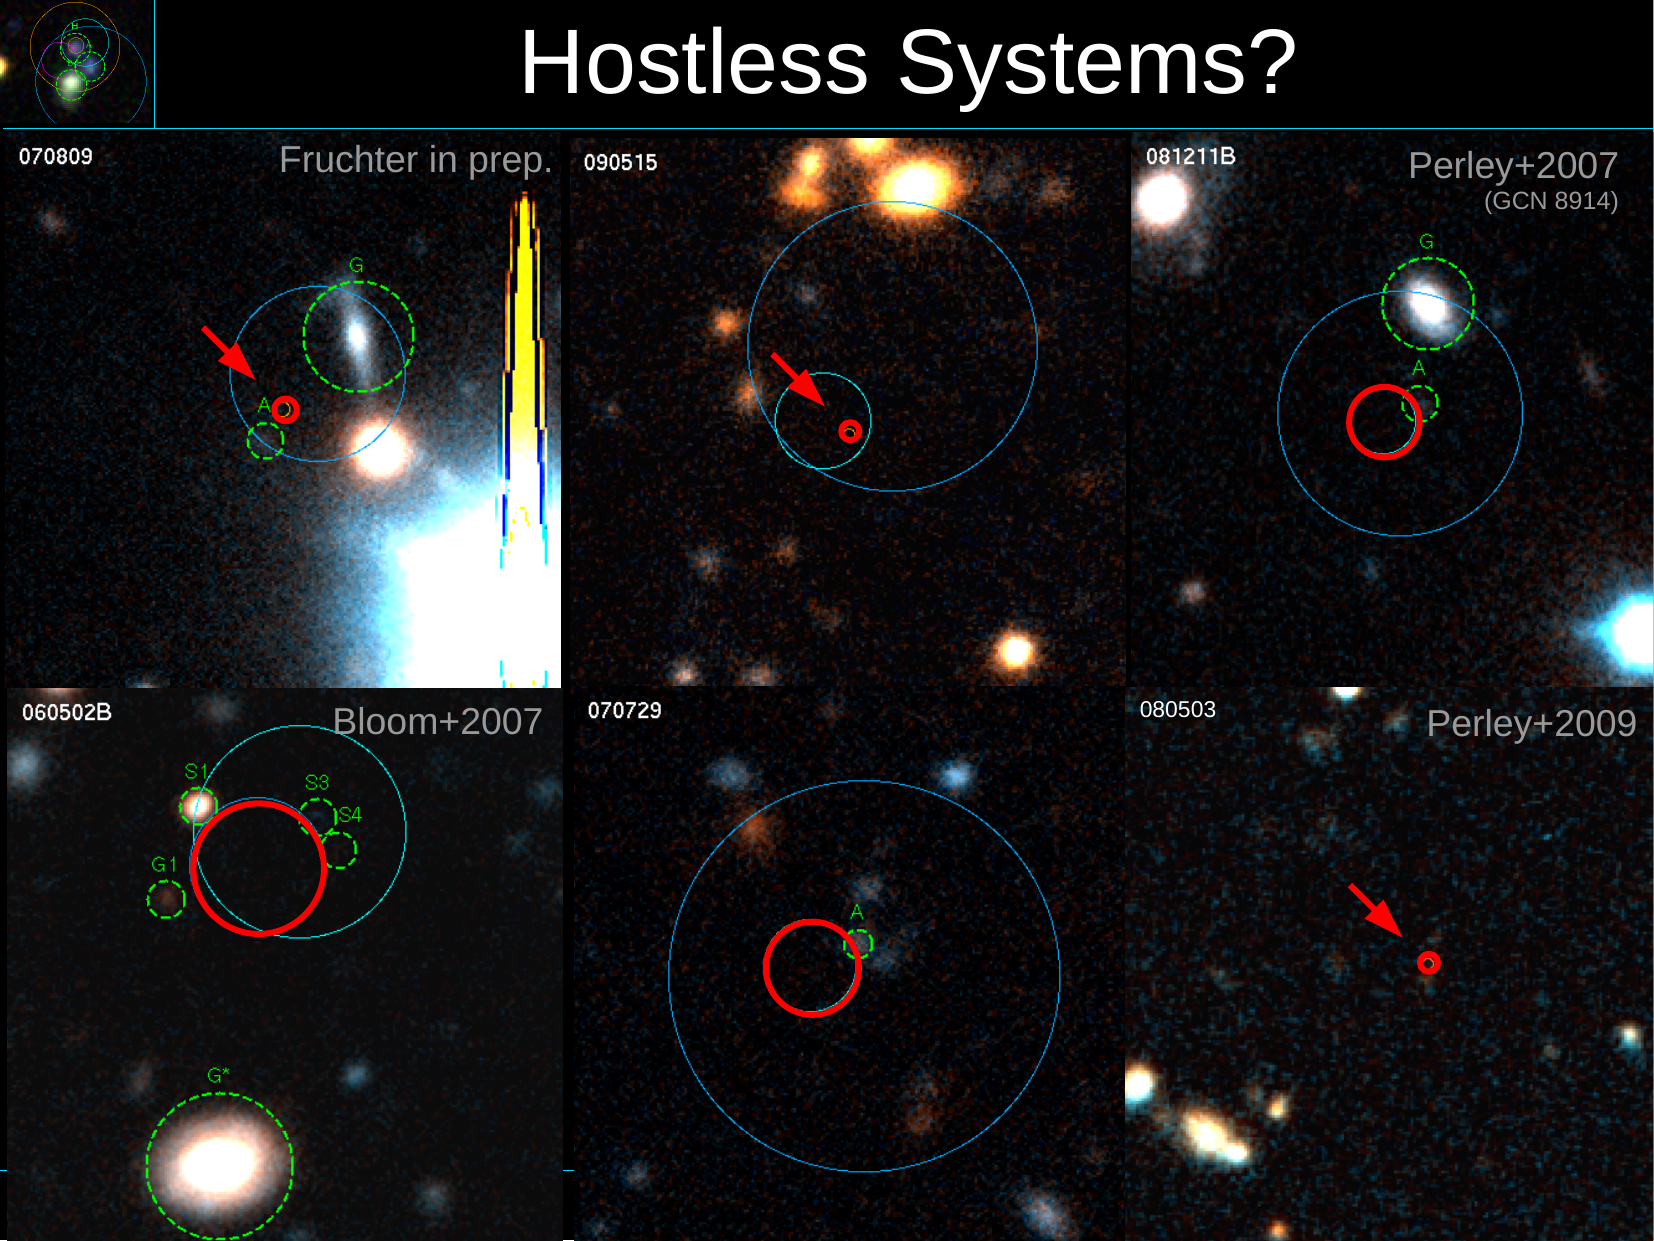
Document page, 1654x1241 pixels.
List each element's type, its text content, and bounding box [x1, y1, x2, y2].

text_box Fruchter in prep. [209, 130, 569, 188]
text_box Perley+2009 [1293, 694, 1653, 752]
text_box 080503 [1125, 688, 1313, 730]
picture [5, 132, 563, 1241]
text_box Perley+2007 (GCN 8914) [1275, 137, 1634, 223]
picture [0, 0, 151, 123]
text_box Bloom+2007 [199, 693, 559, 751]
picture [570, 132, 1654, 1241]
title Hostless Systems? [165, 10, 1654, 114]
